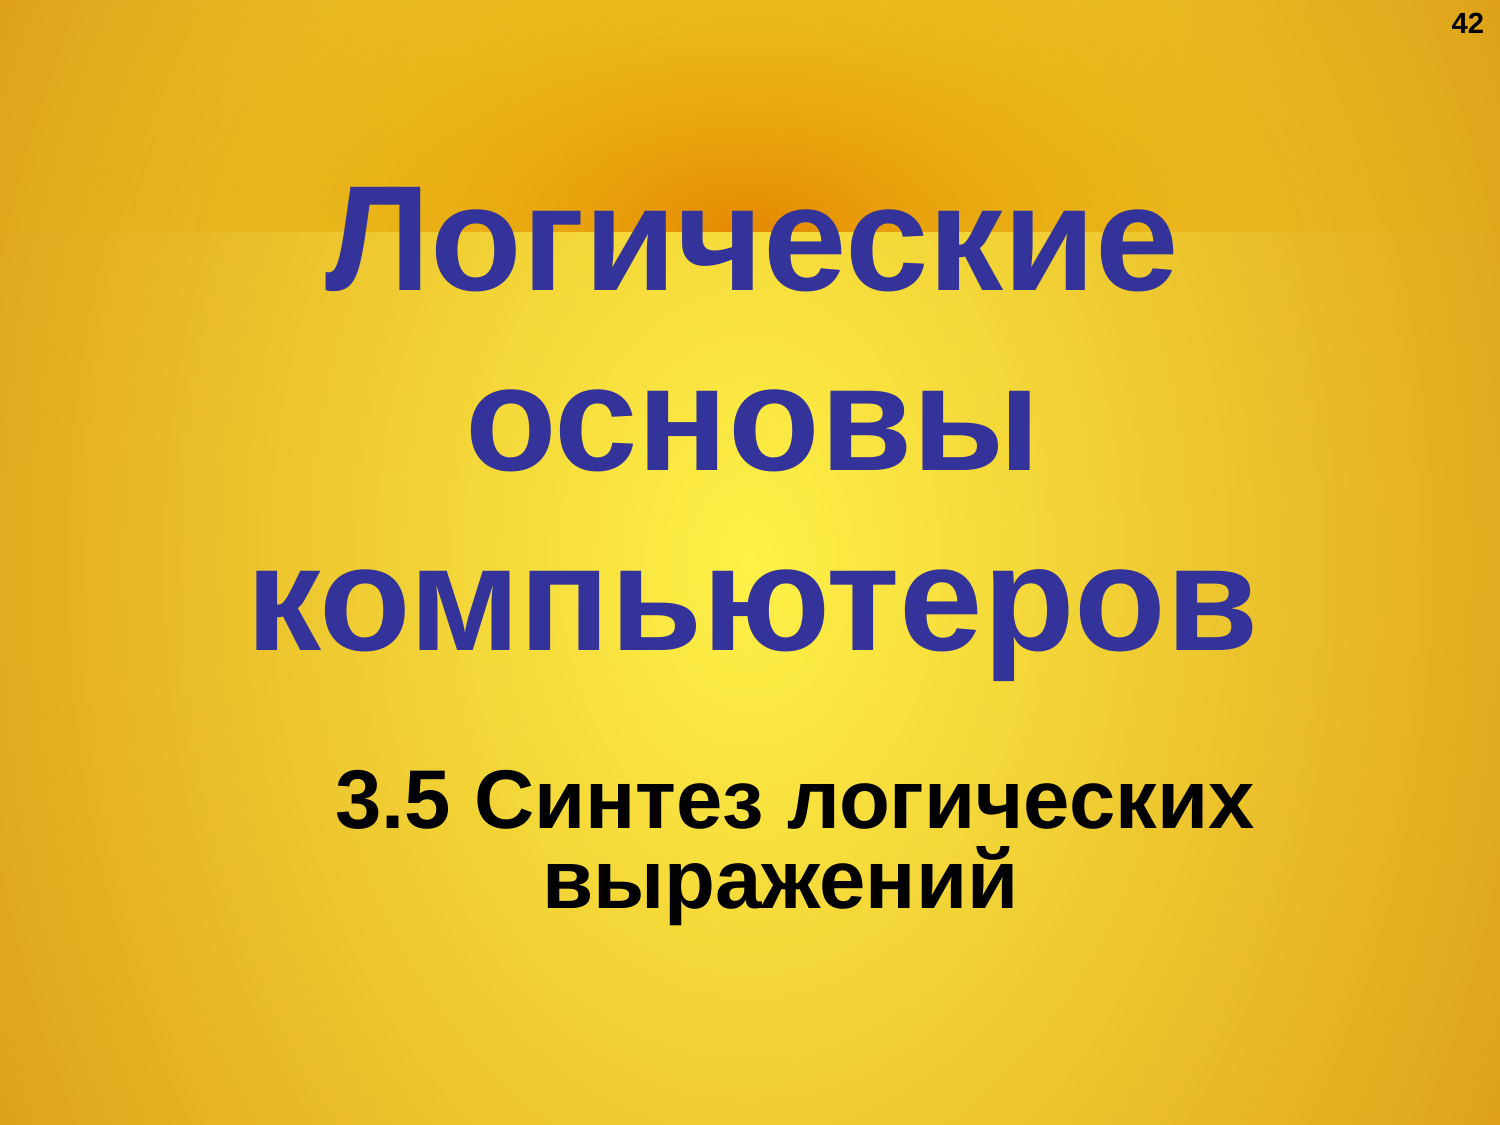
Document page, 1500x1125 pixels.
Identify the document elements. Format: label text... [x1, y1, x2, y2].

subtitle 3.5 Синтез логических выражений [94, 756, 1468, 986]
title Логические основы компьютеров [37, 286, 1469, 534]
text_box <номер> [1148, 0, 1499, 75]
